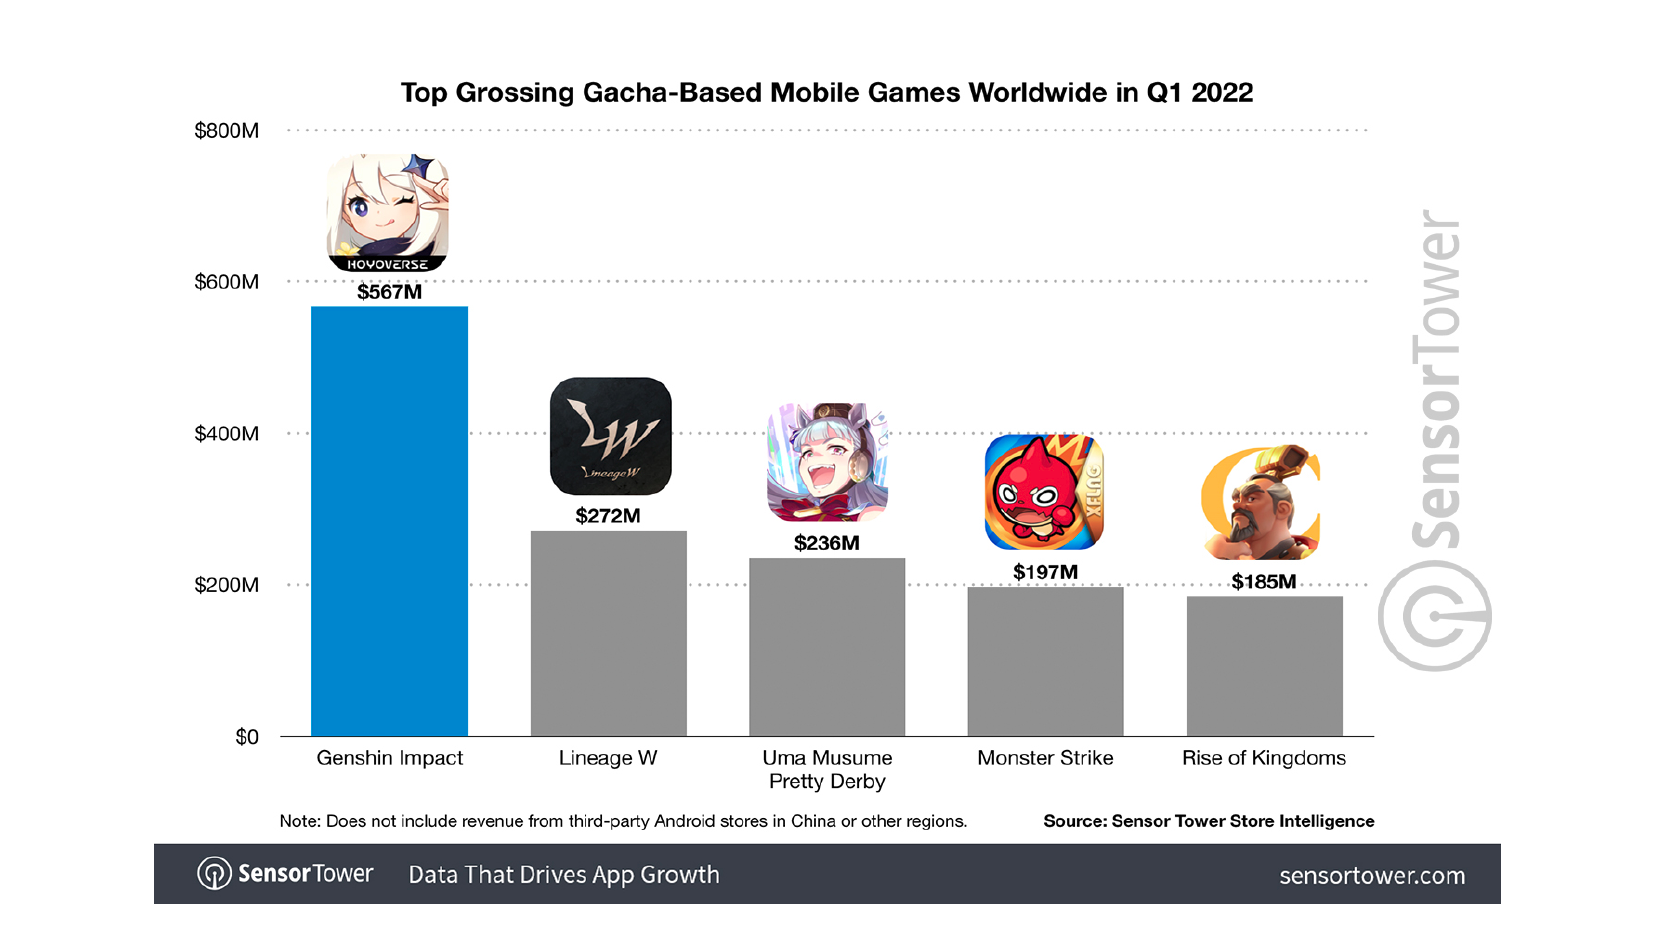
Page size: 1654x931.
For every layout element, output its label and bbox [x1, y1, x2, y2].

picture [154, 37, 1501, 904]
